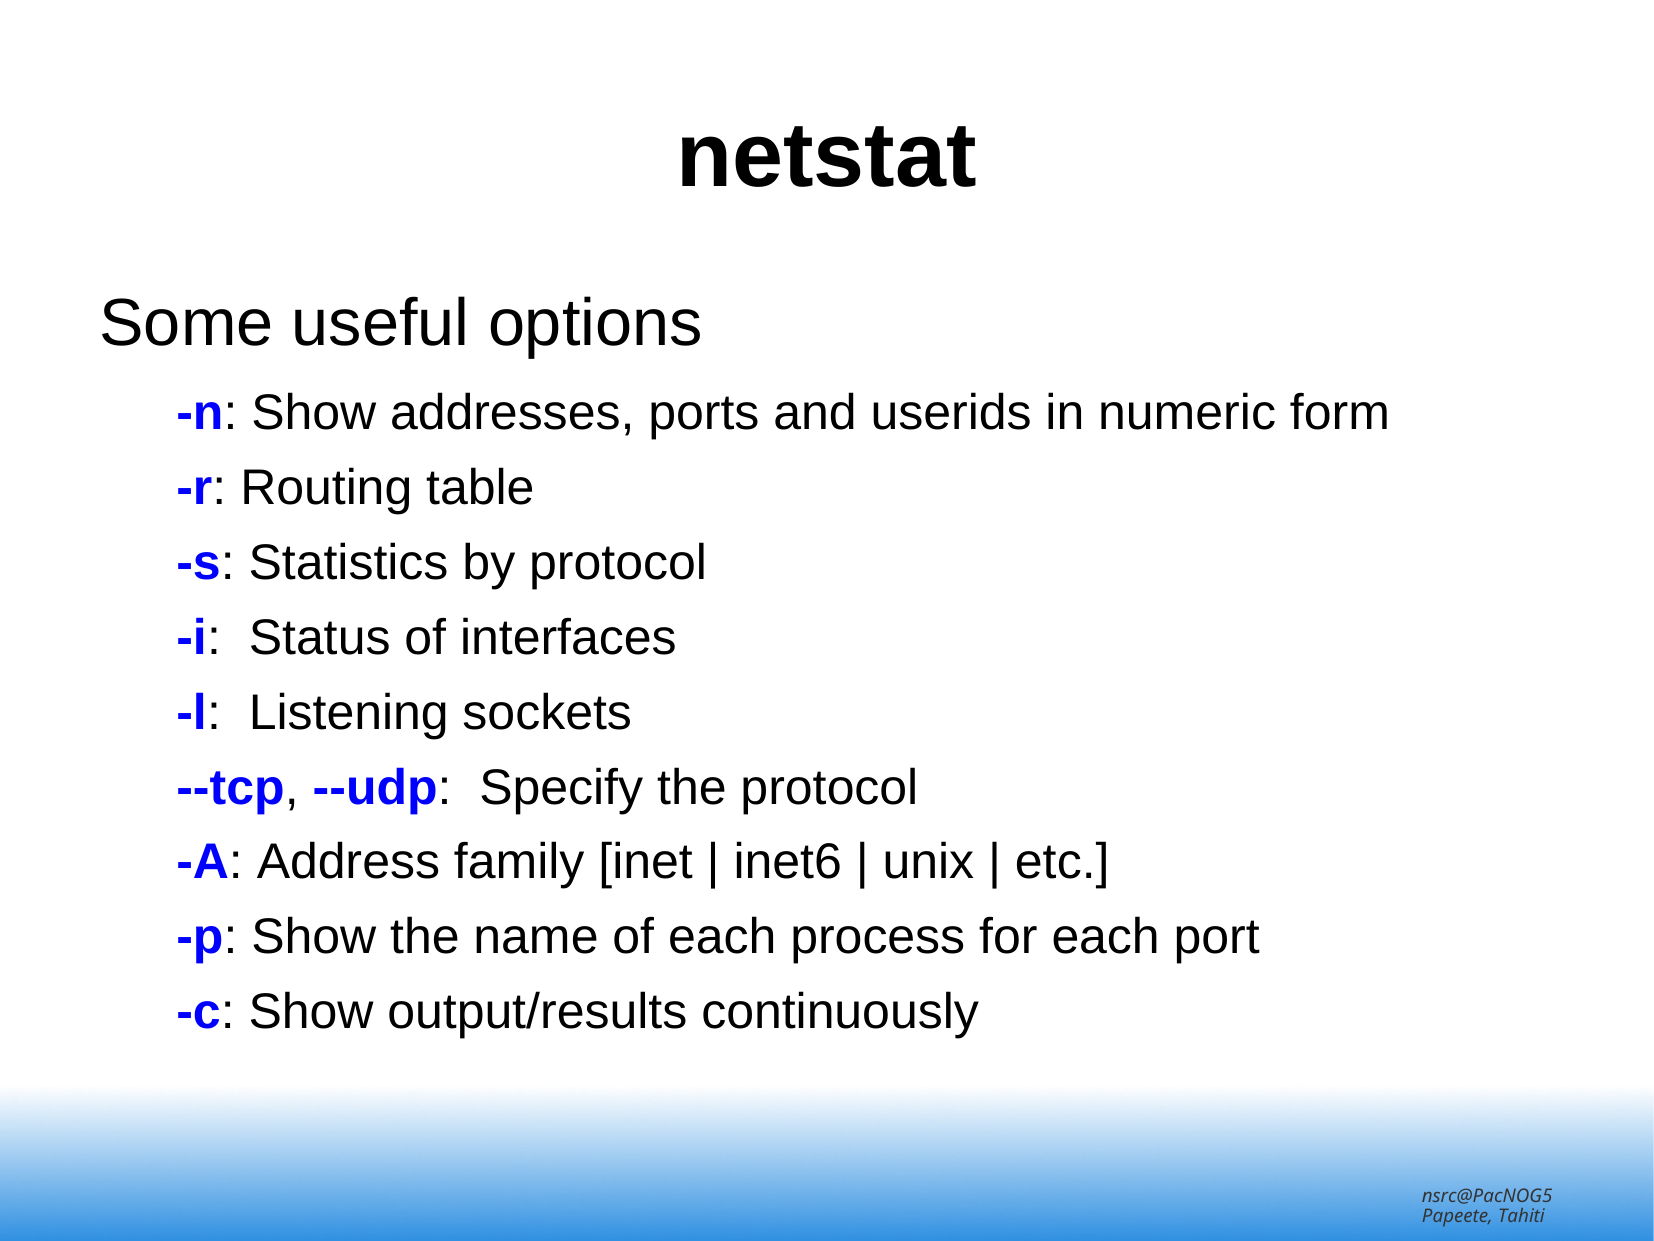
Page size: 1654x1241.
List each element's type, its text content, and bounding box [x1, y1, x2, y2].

list Some useful options -n: Show addresses, ports and userids in numeric form -r: Routing table -s: Statistics by protocol -i: Status of interfaces -l: Listening sockets --tcp, --udp: Specify the protocol -A: Address family [inet | inet6 | unix | etc.] -p: Show the name of each process for each port -c: Show output/results continuously [82, 290, 1571, 1217]
picture [0, 1083, 1654, 1241]
title netstat [82, 49, 1571, 257]
